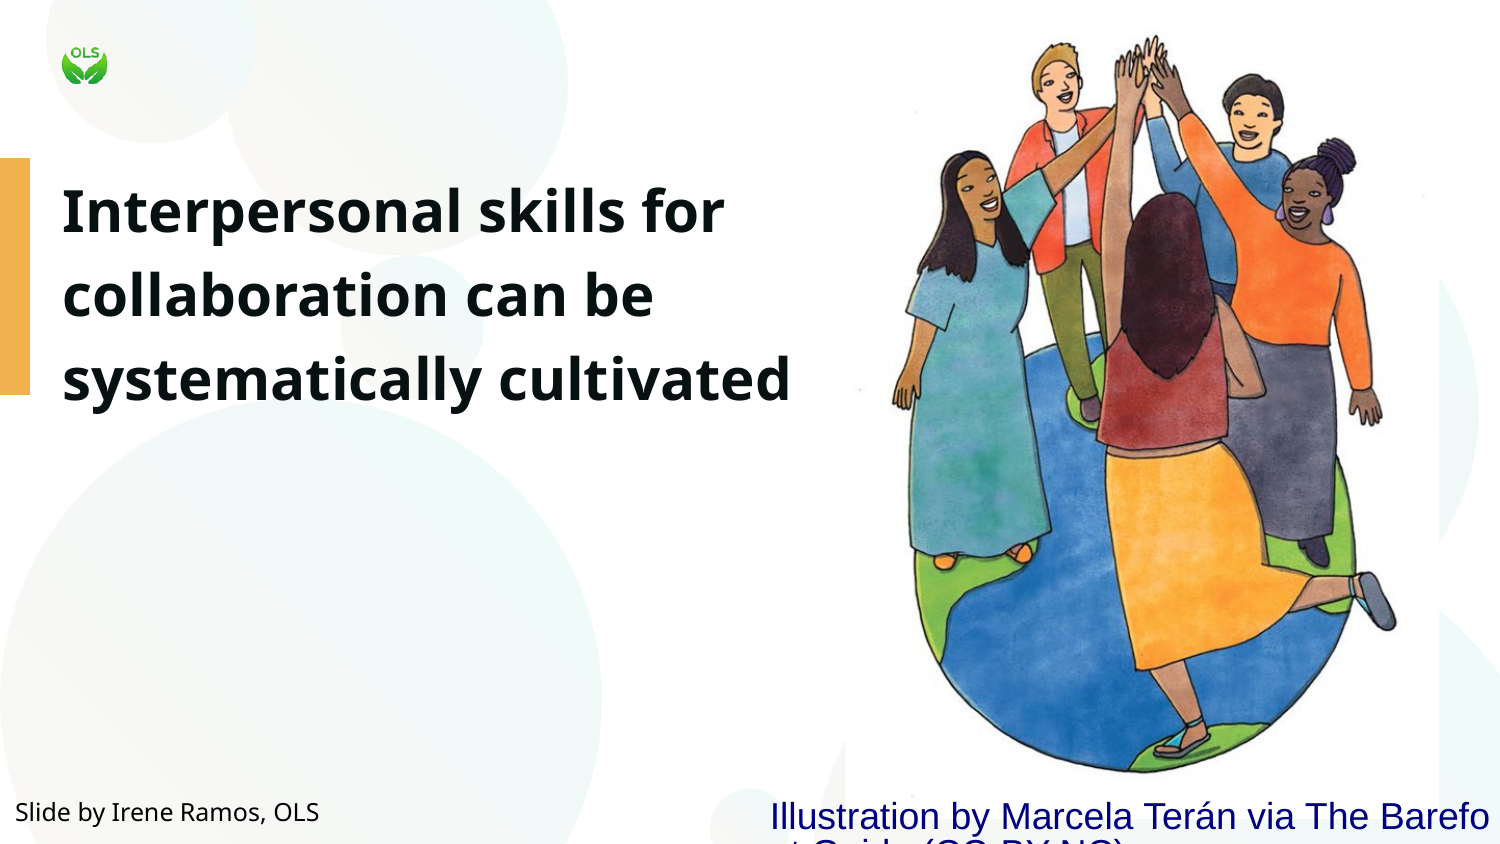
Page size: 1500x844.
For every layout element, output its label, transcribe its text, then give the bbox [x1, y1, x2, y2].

picture [0, 0, 1500, 844]
text_box Slide by Irene Ramos, OLS [0, 781, 372, 842]
text_box Illustration by Marcela Terán via The Barefoot Guide (CC-BY-NC) [754, 776, 1500, 844]
text_box Interpersonal skills for collaboration can be systematically cultivated [62, 160, 813, 516]
